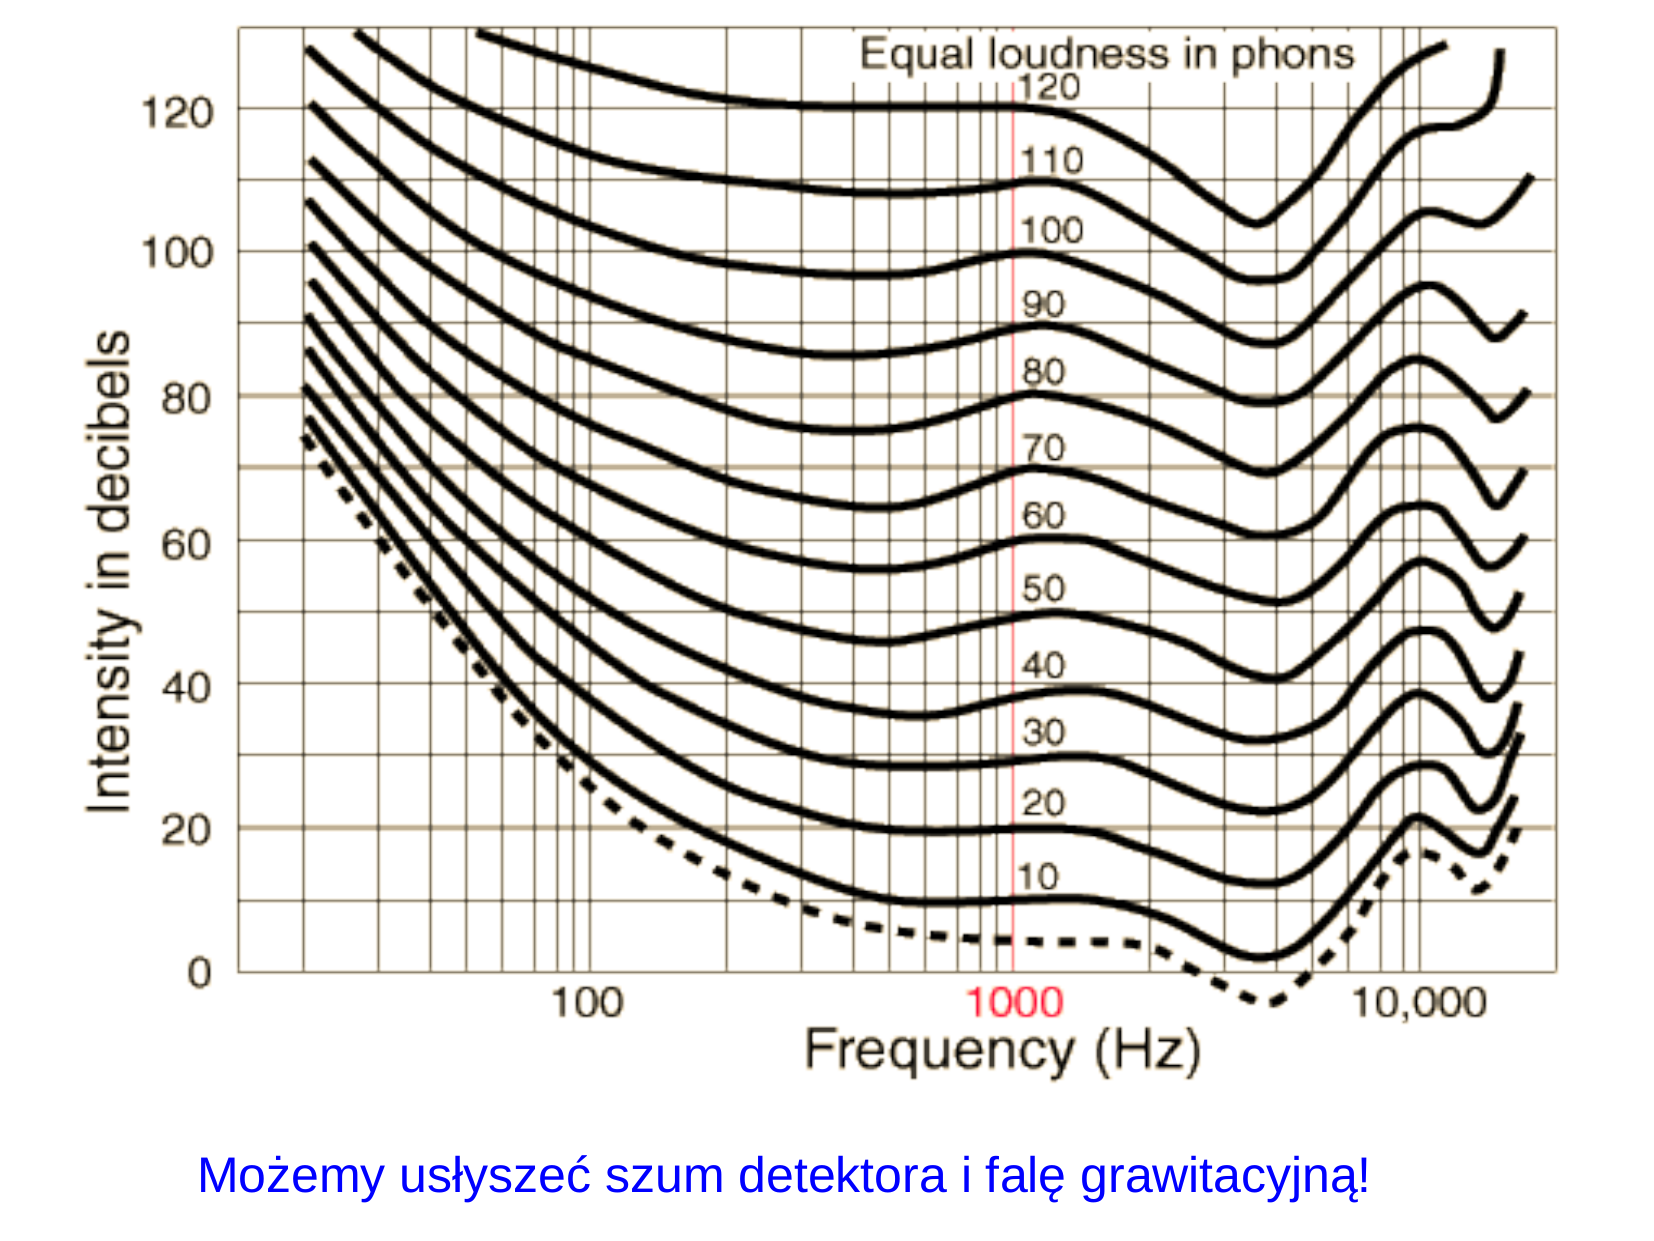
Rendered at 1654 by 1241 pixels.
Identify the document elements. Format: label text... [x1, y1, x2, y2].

text_box Możemy usłyszeć szum detektora i falę grawitacyjną! [182, 1140, 1388, 1211]
picture [59, 0, 1595, 1093]
